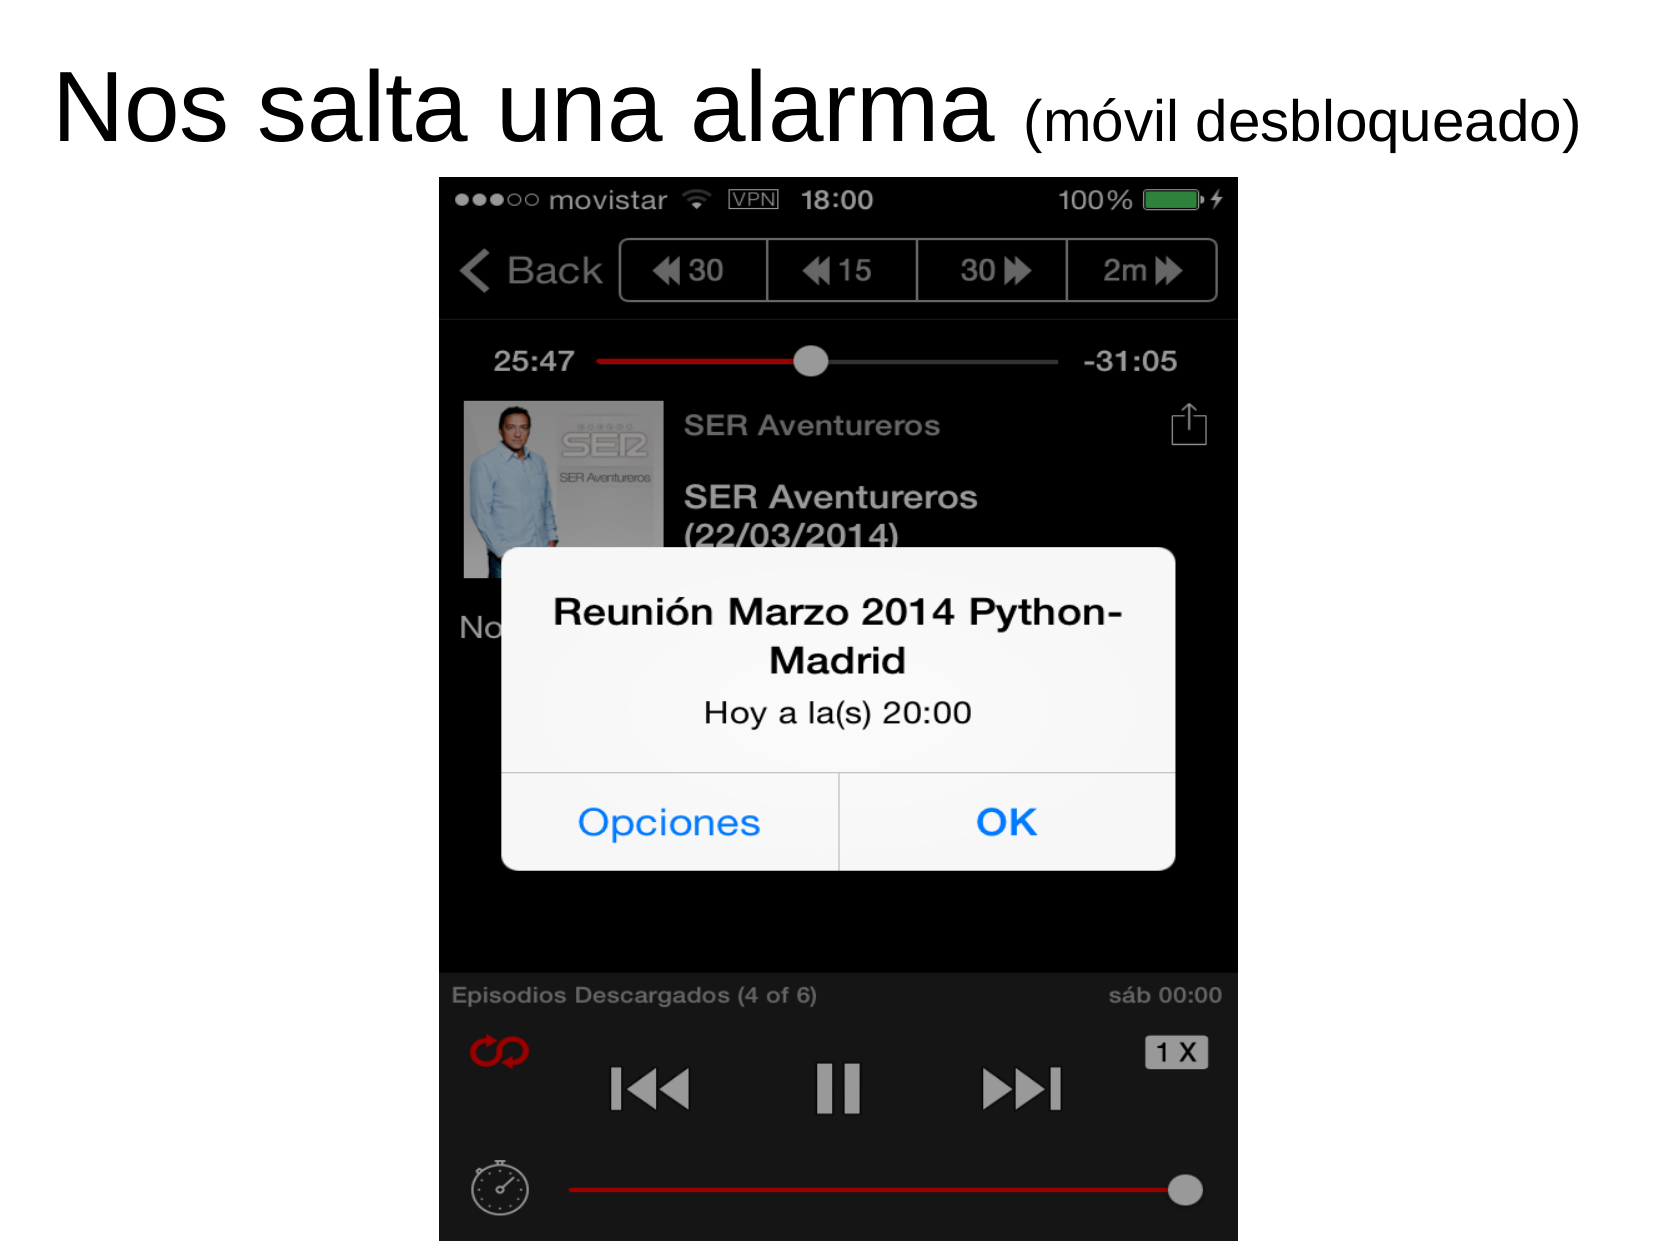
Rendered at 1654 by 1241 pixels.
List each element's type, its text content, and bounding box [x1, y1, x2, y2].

text_box Nos salta una alarma (móvil desbloqueado) [37, 43, 1613, 171]
picture [439, 177, 1238, 1241]
